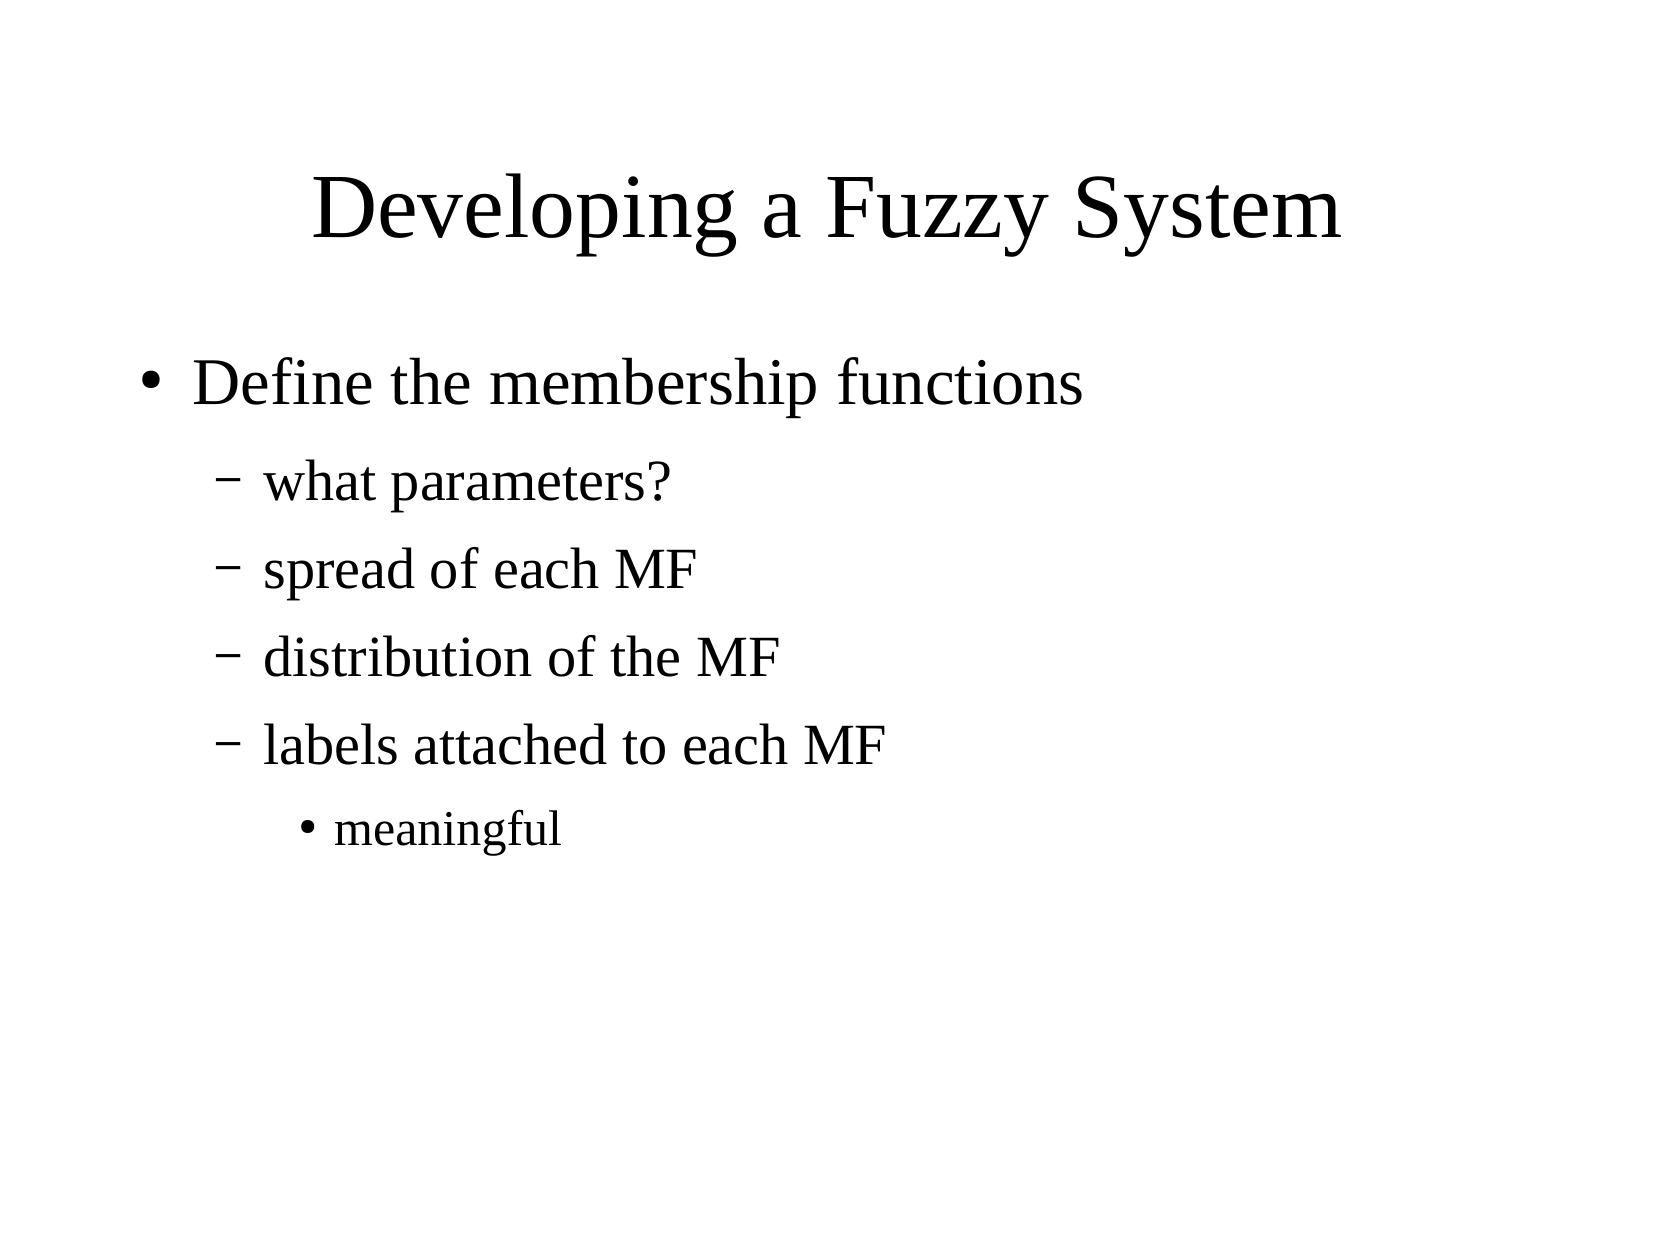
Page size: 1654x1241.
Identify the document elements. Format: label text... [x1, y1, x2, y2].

title Developing a Fuzzy System [121, 102, 1534, 311]
list Define the membership functions what parameters? spread of each MF distribution of the MF labels attached to each MF meaningful [121, 344, 1534, 1127]
